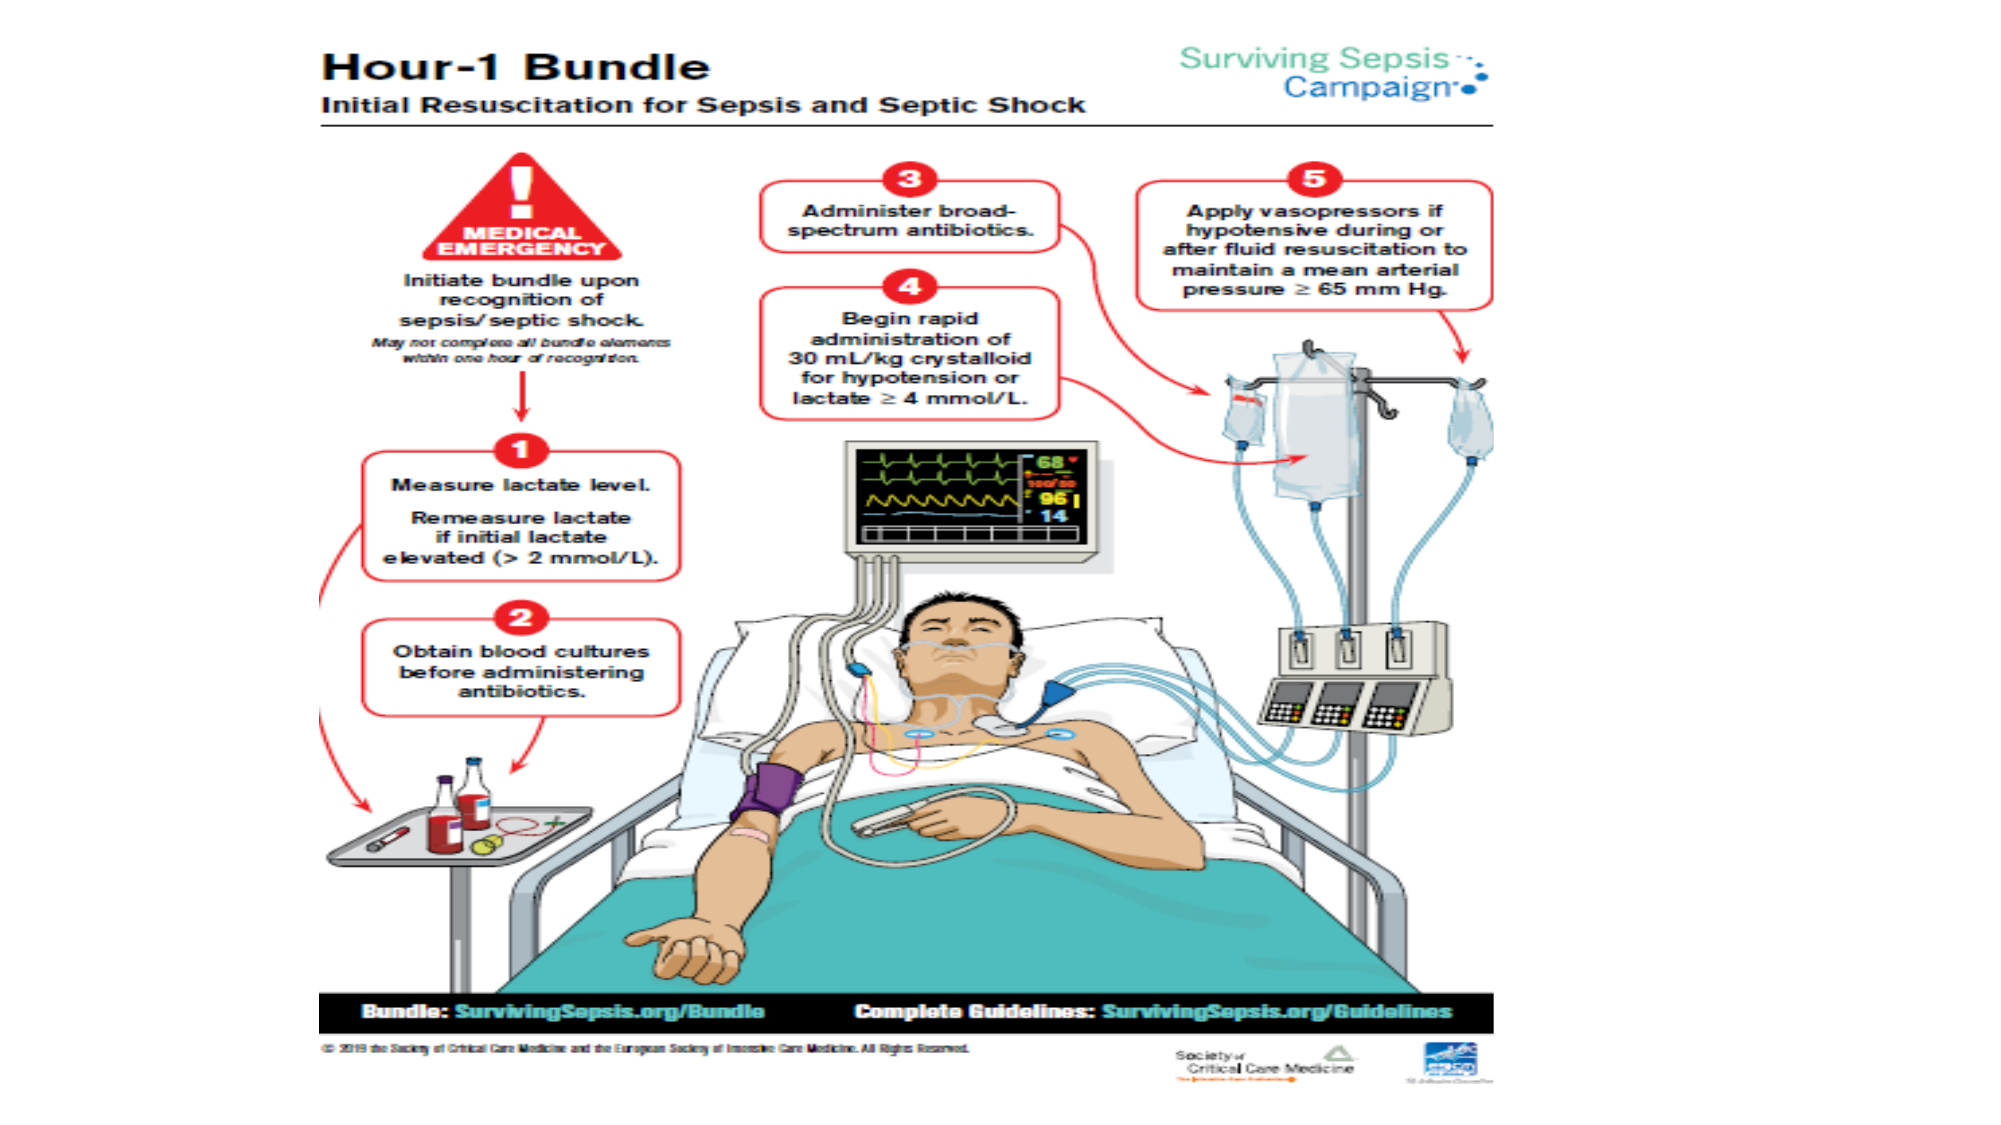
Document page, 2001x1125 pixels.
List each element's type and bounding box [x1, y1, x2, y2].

picture [319, 42, 1494, 1084]
